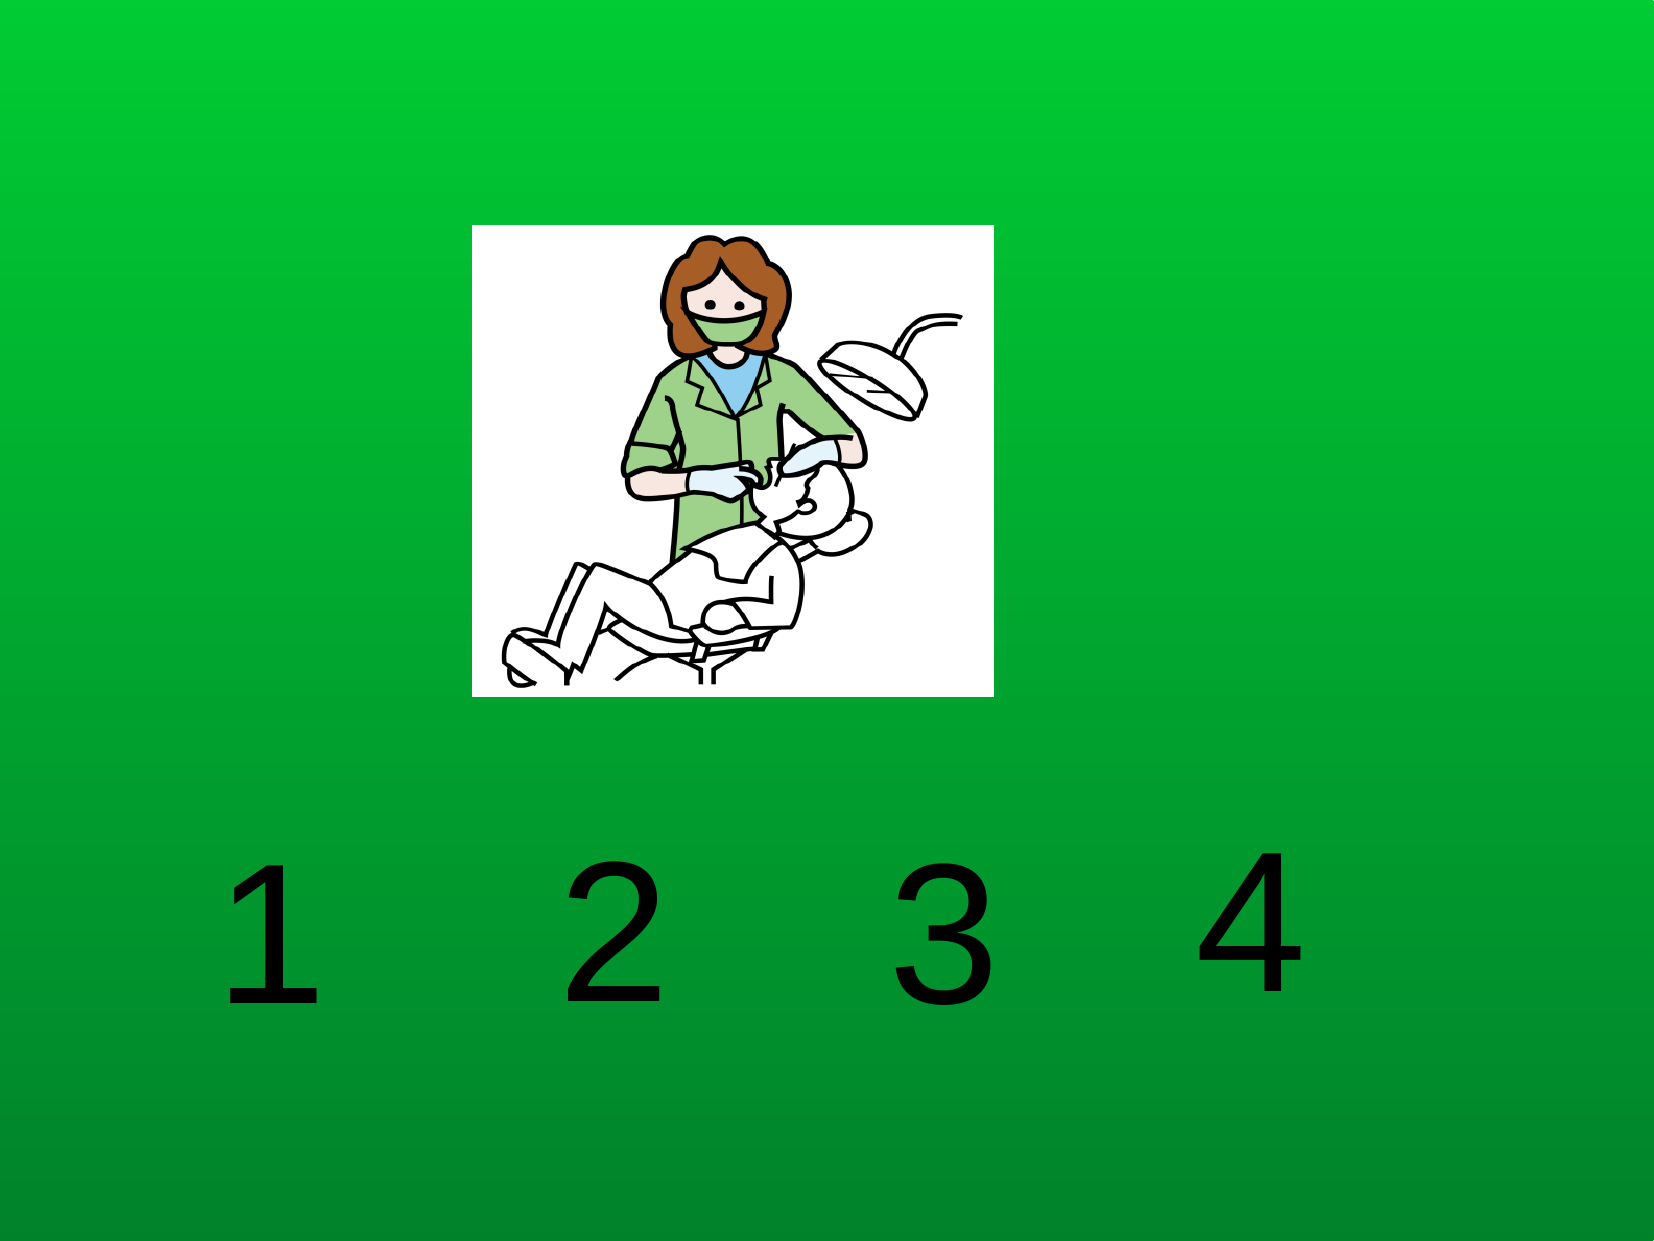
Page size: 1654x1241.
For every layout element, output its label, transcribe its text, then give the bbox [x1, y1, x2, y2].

picture [472, 225, 994, 697]
text_box 3 [874, 814, 1111, 1054]
text_box 1 [200, 814, 438, 1054]
text_box 2 [543, 812, 780, 1052]
text_box 4 [1181, 803, 1418, 1042]
